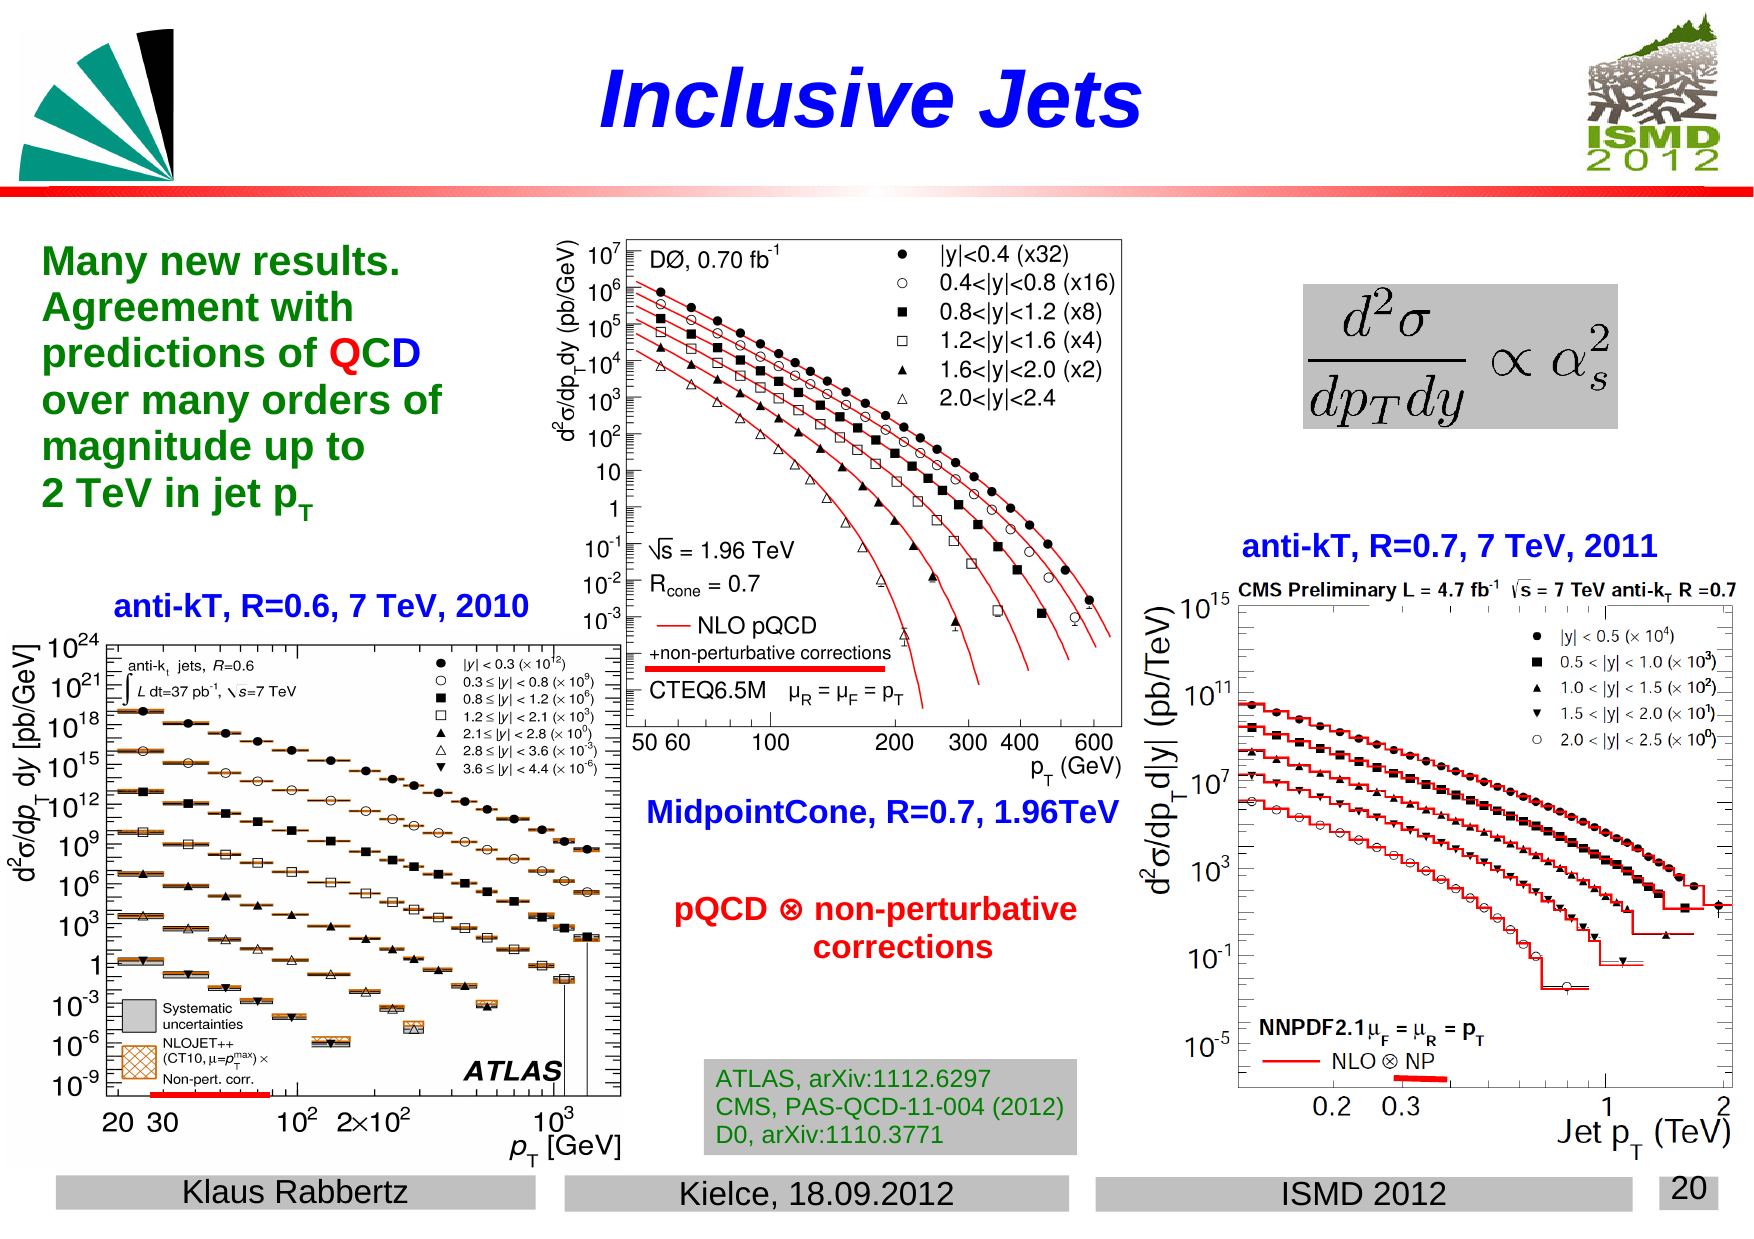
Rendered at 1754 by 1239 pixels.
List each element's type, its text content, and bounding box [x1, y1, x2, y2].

title Inclusive Jets [220, 16, 1525, 182]
picture [1303, 283, 1619, 430]
text_box anti-kT, R=0.7, 7 TeV, 2011 [1230, 521, 1671, 571]
picture [19, 29, 174, 183]
text_box MidpointCone, R=0.7, 1.96TeV [634, 787, 1133, 837]
text_box pQCD ⊗ non-perturbative corrections [662, 883, 1090, 972]
picture [1579, 5, 1727, 177]
text_box ATLAS, arXiv:1112.6297 CMS, PAS-QCD-11-004 (2012) D0, arXiv:1110.3771 [703, 1059, 1077, 1156]
picture [1139, 577, 1743, 1161]
picture [6, 234, 1124, 1170]
text_box Many new results. Agreement with predictions of QCD over many orders of magnitude up to 2 TeV in jet pT [29, 231, 454, 533]
text_box anti-kT, R=0.6, 7 TeV, 2010 [101, 581, 543, 631]
